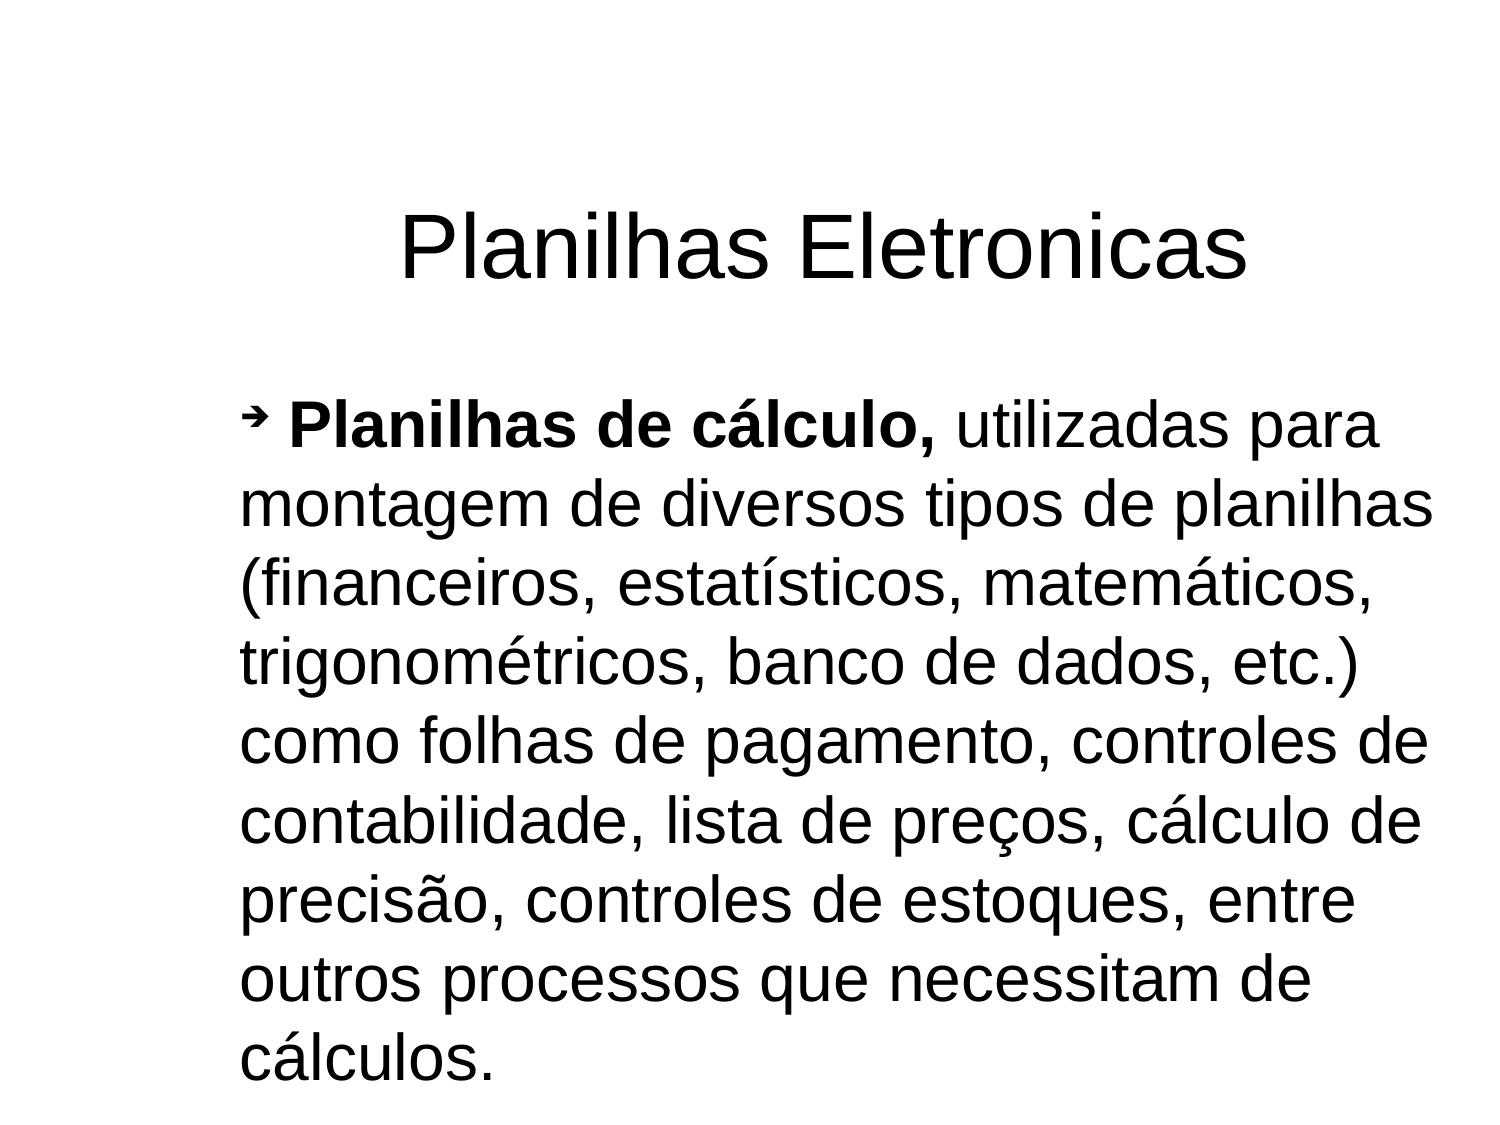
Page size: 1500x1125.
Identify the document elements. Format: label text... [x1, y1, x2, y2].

title Planilhas Eletronicas [150, 183, 1500, 300]
list Planilhas de cálculo, utilizadas para montagem de diversos tipos de planilhas (financeiros, estatísticos, matemáticos, trigonométricos, banco de dados, etc.) como folhas de pagamento, controles de contabilidade, lista de preços, cálculo de precisão, controles de estoques, entre outros processos que necessitam de cálculos. [225, 373, 1500, 849]
